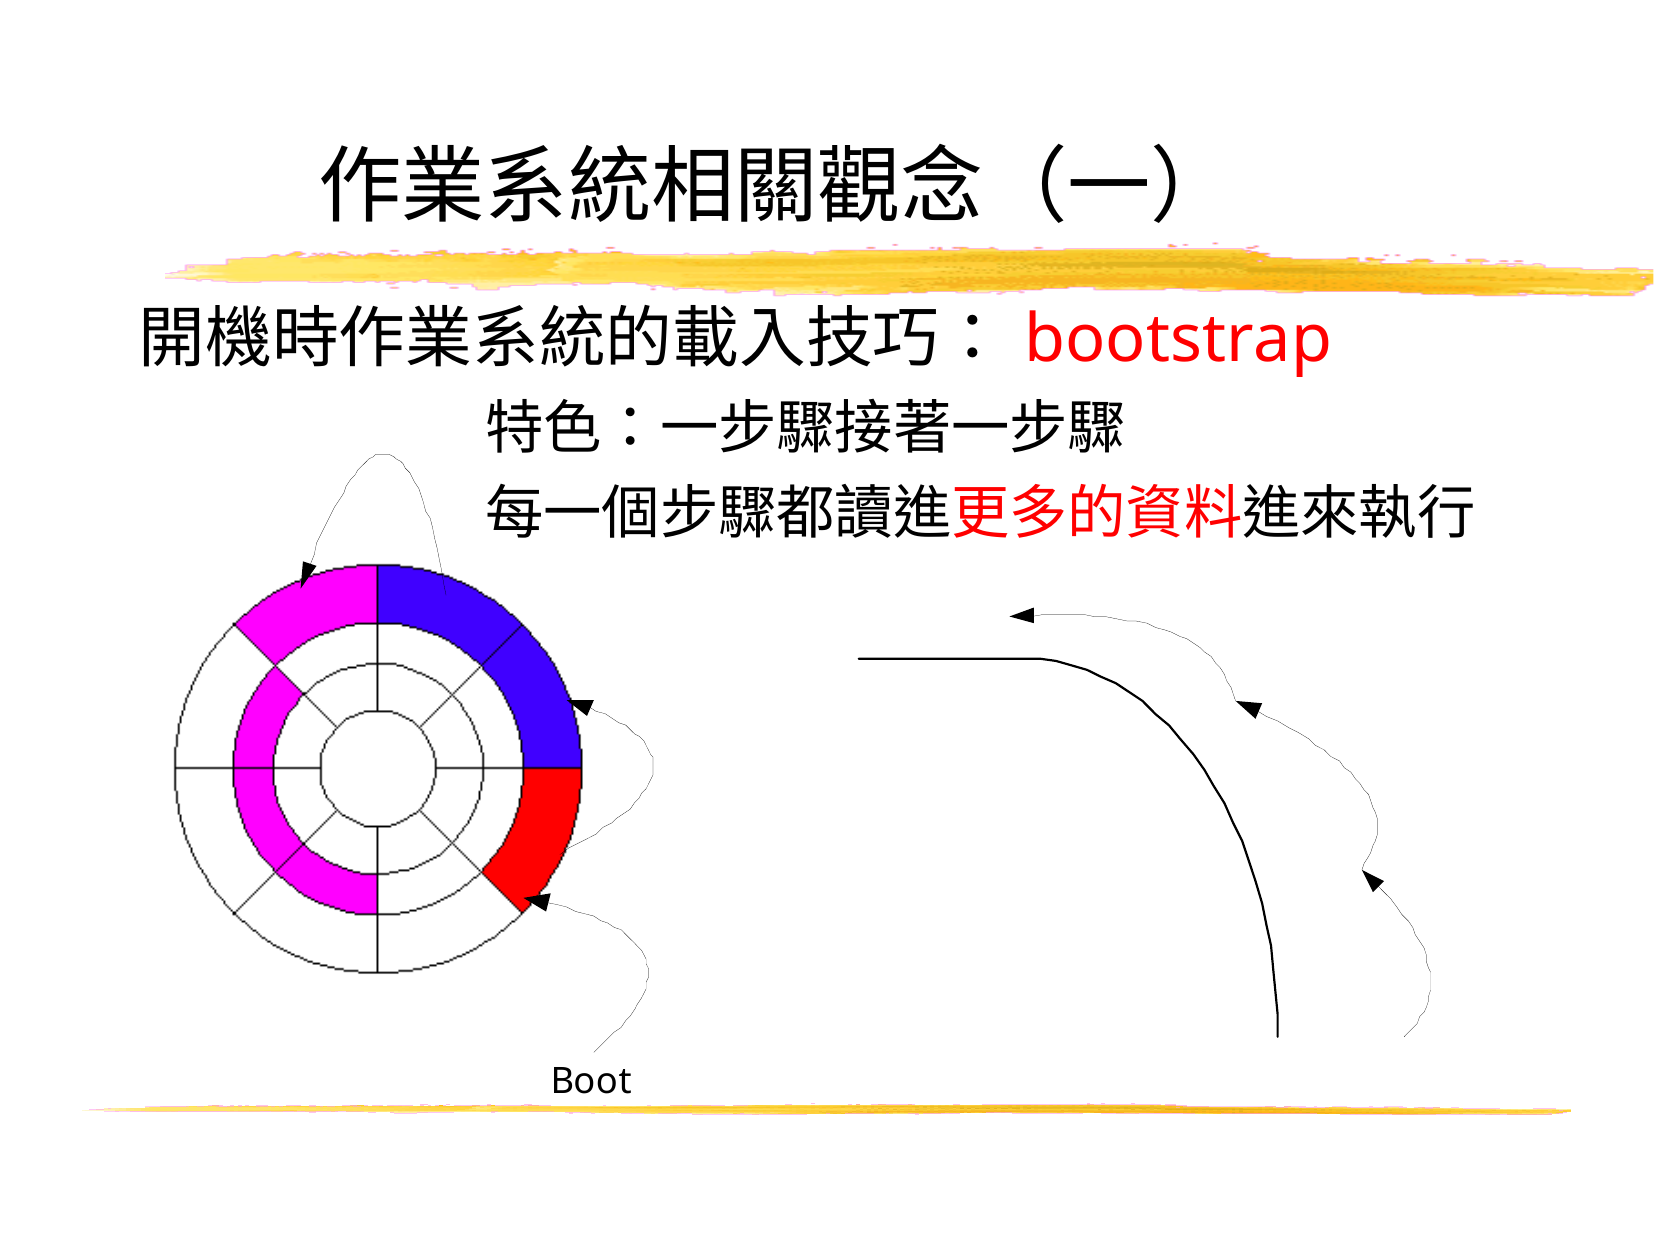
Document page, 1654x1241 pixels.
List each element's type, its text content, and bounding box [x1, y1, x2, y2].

picture [165, 237, 1654, 308]
picture [82, 1102, 171, 1117]
picture [715, 1102, 1571, 1117]
title 作業系統相關觀念（一） [73, 41, 1479, 249]
chart [171, 427, 715, 1117]
text_box 特色：一步驟接著一步驟 每一個步驟都讀進更多的資料進來執行 [435, 372, 1591, 587]
chart [854, 603, 1489, 1048]
list 開機時作業系統的載入技巧：bootstrap [124, 275, 1530, 524]
